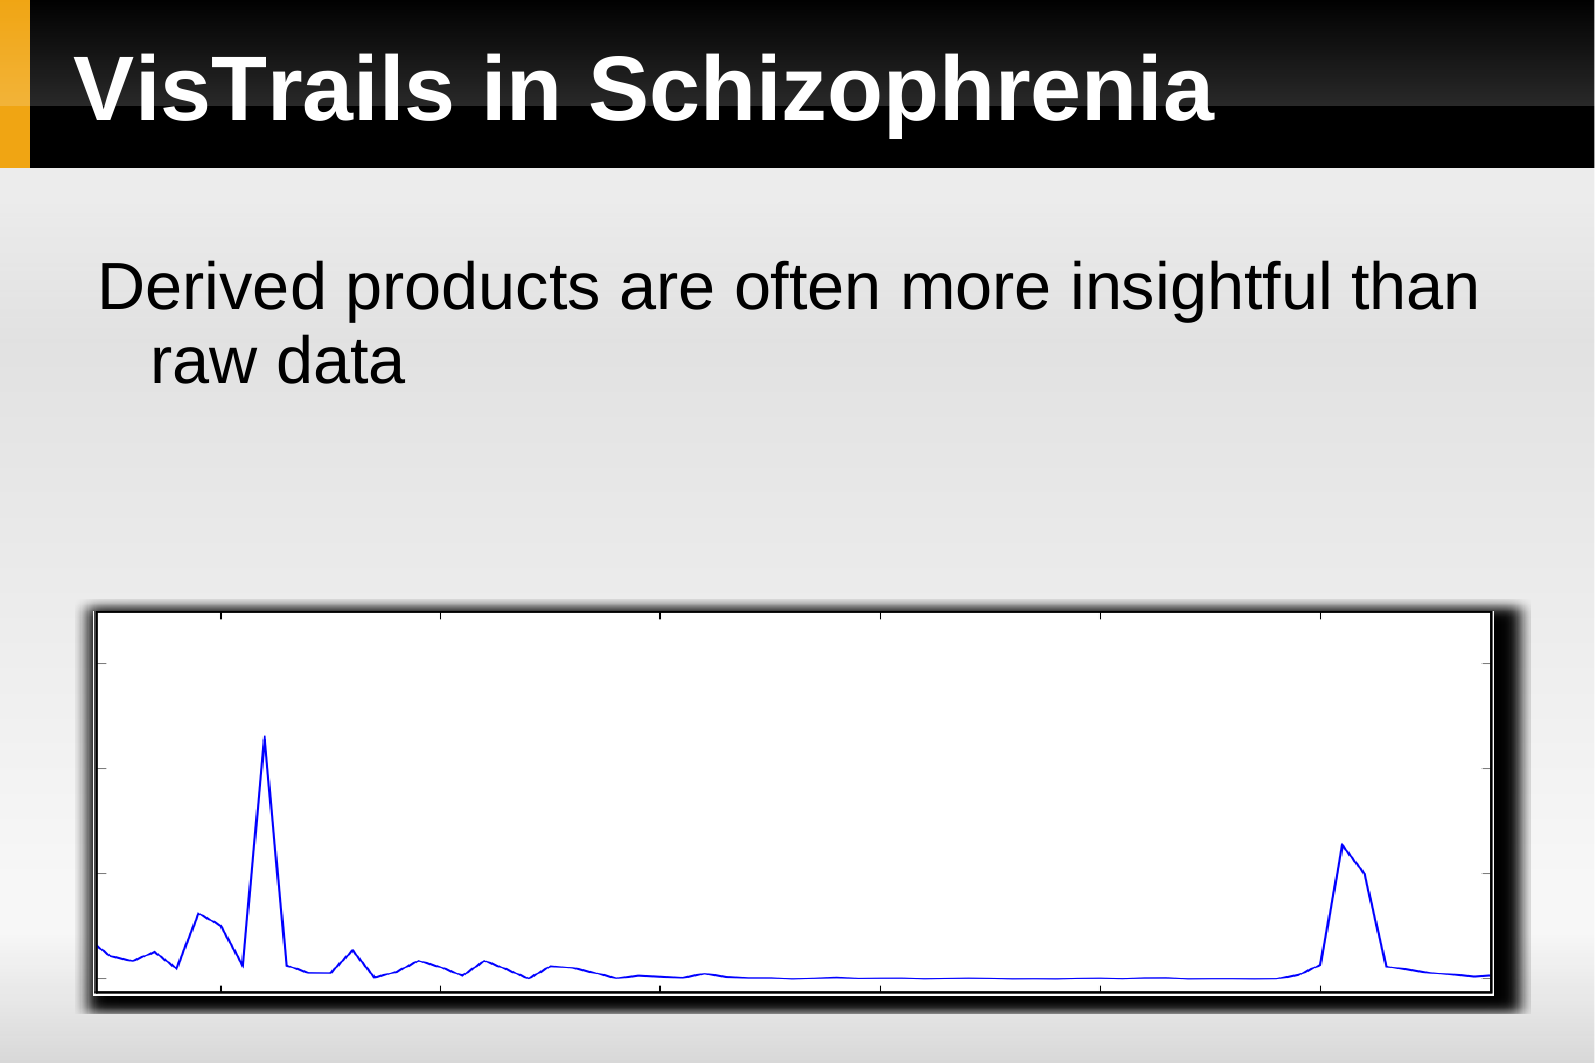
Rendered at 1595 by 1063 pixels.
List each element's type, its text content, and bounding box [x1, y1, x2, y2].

list Derived products are often more insightful than raw data [79, 248, 1501, 563]
picture [0, 0, 1595, 1063]
title VisTrails in Schizophrenia [74, 0, 1510, 178]
